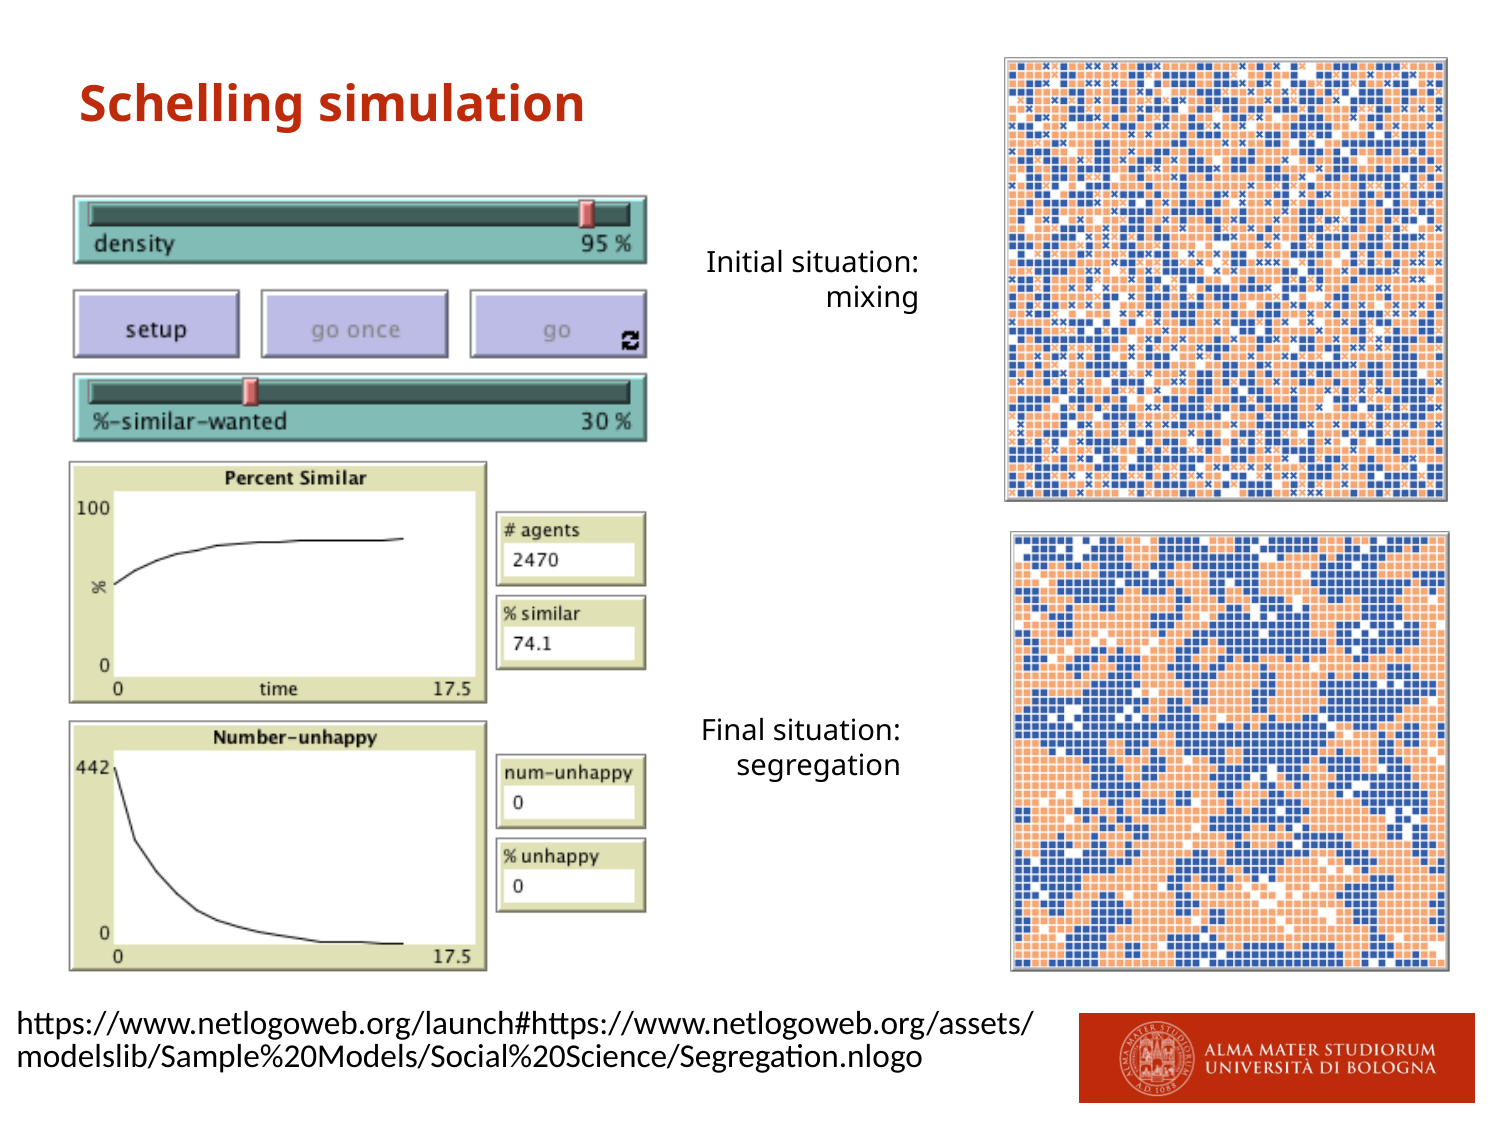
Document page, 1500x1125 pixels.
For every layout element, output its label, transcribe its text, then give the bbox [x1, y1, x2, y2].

list [304, 1049, 313, 1065]
list [64, 231, 1447, 1095]
text_box https://www.netlogoweb.org/launch#https://www.netlogoweb.org/assets/modelslib/Sample%20Models/Social%20Science/Segregation.nlogo [1, 994, 1057, 1049]
picture [64, 181, 656, 980]
text_box Initial situation: mixing [691, 235, 999, 401]
list [325, 1049, 338, 1060]
list Schelling simulation [64, 78, 1001, 185]
list [135, 1053, 143, 1065]
picture [1007, 528, 1456, 979]
picture [1001, 54, 1451, 505]
list [366, 1053, 374, 1065]
list [64, 1053, 72, 1065]
text_box Final situation: segregation [685, 704, 994, 870]
list [552, 1049, 561, 1065]
